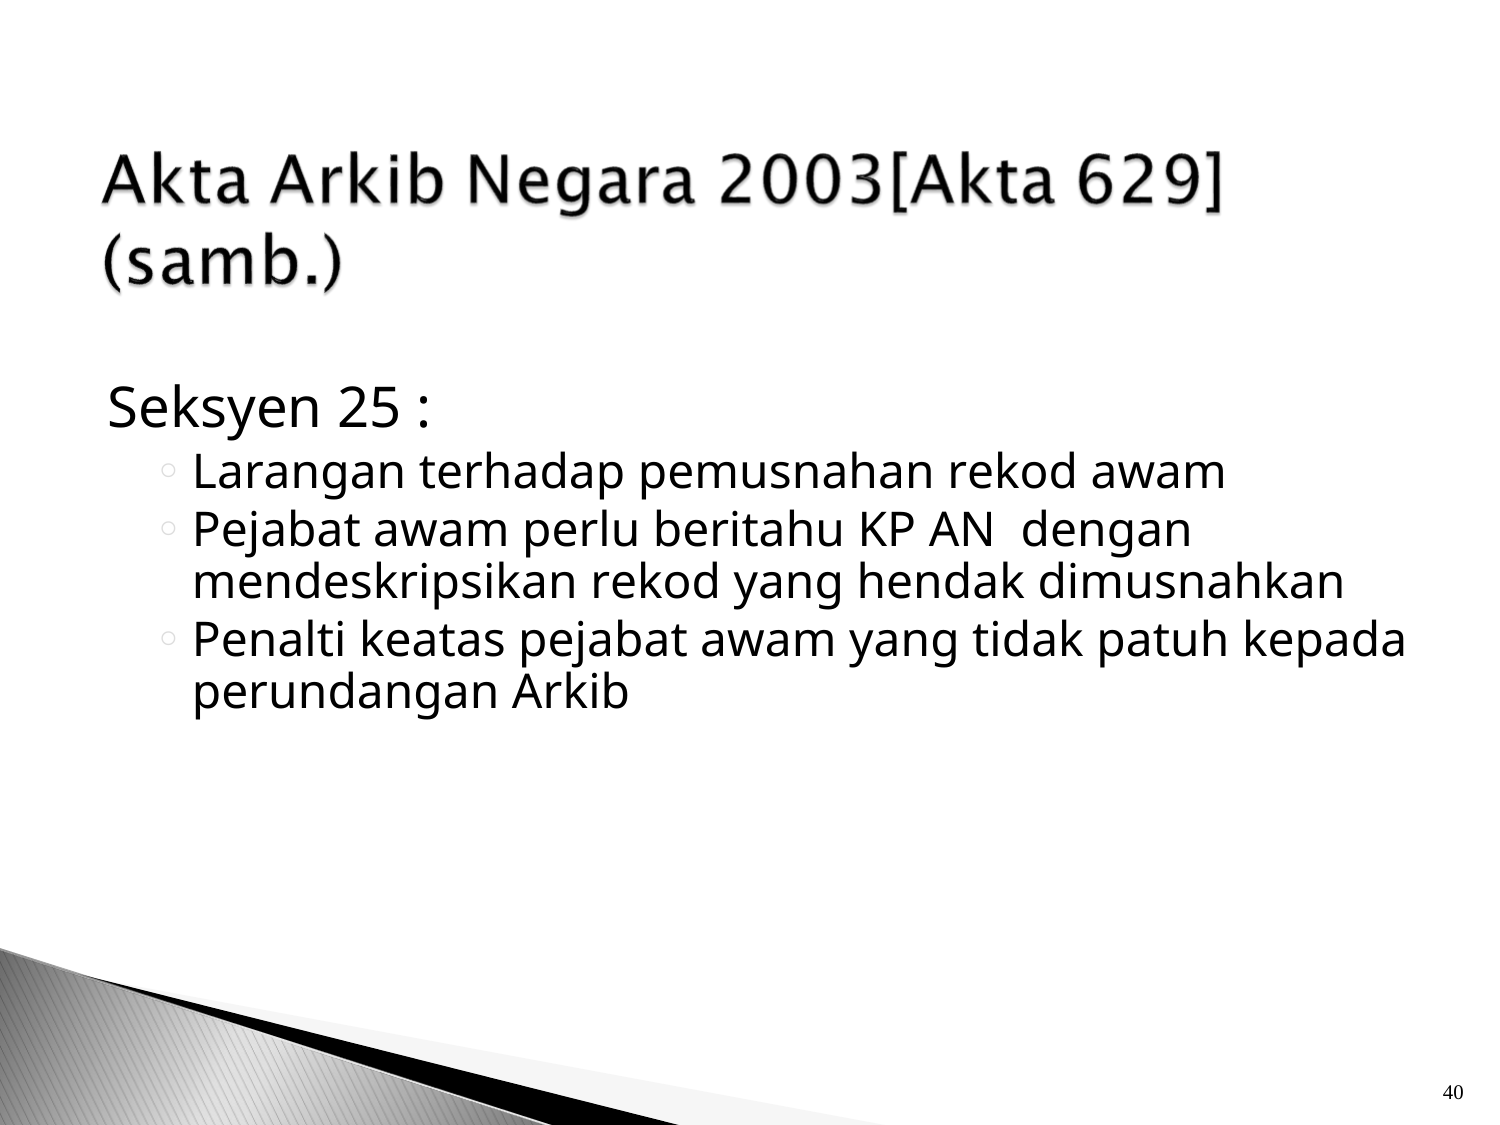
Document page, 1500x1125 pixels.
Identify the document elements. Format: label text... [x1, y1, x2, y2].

picture [86, 92, 1437, 301]
list Seksyen 25 : Larangan terhadap pemusnahan rekod awam Pejabat awam perlu beritahu KP AN dengan mendeskripsikan rekod yang hendak dimusnahkan Penalti keatas pejabat awam yang tidak patuh kepada perundangan Arkib [75, 296, 1426, 1039]
picture [0, 947, 559, 1125]
text_box <number> [1418, 1051, 1479, 1112]
